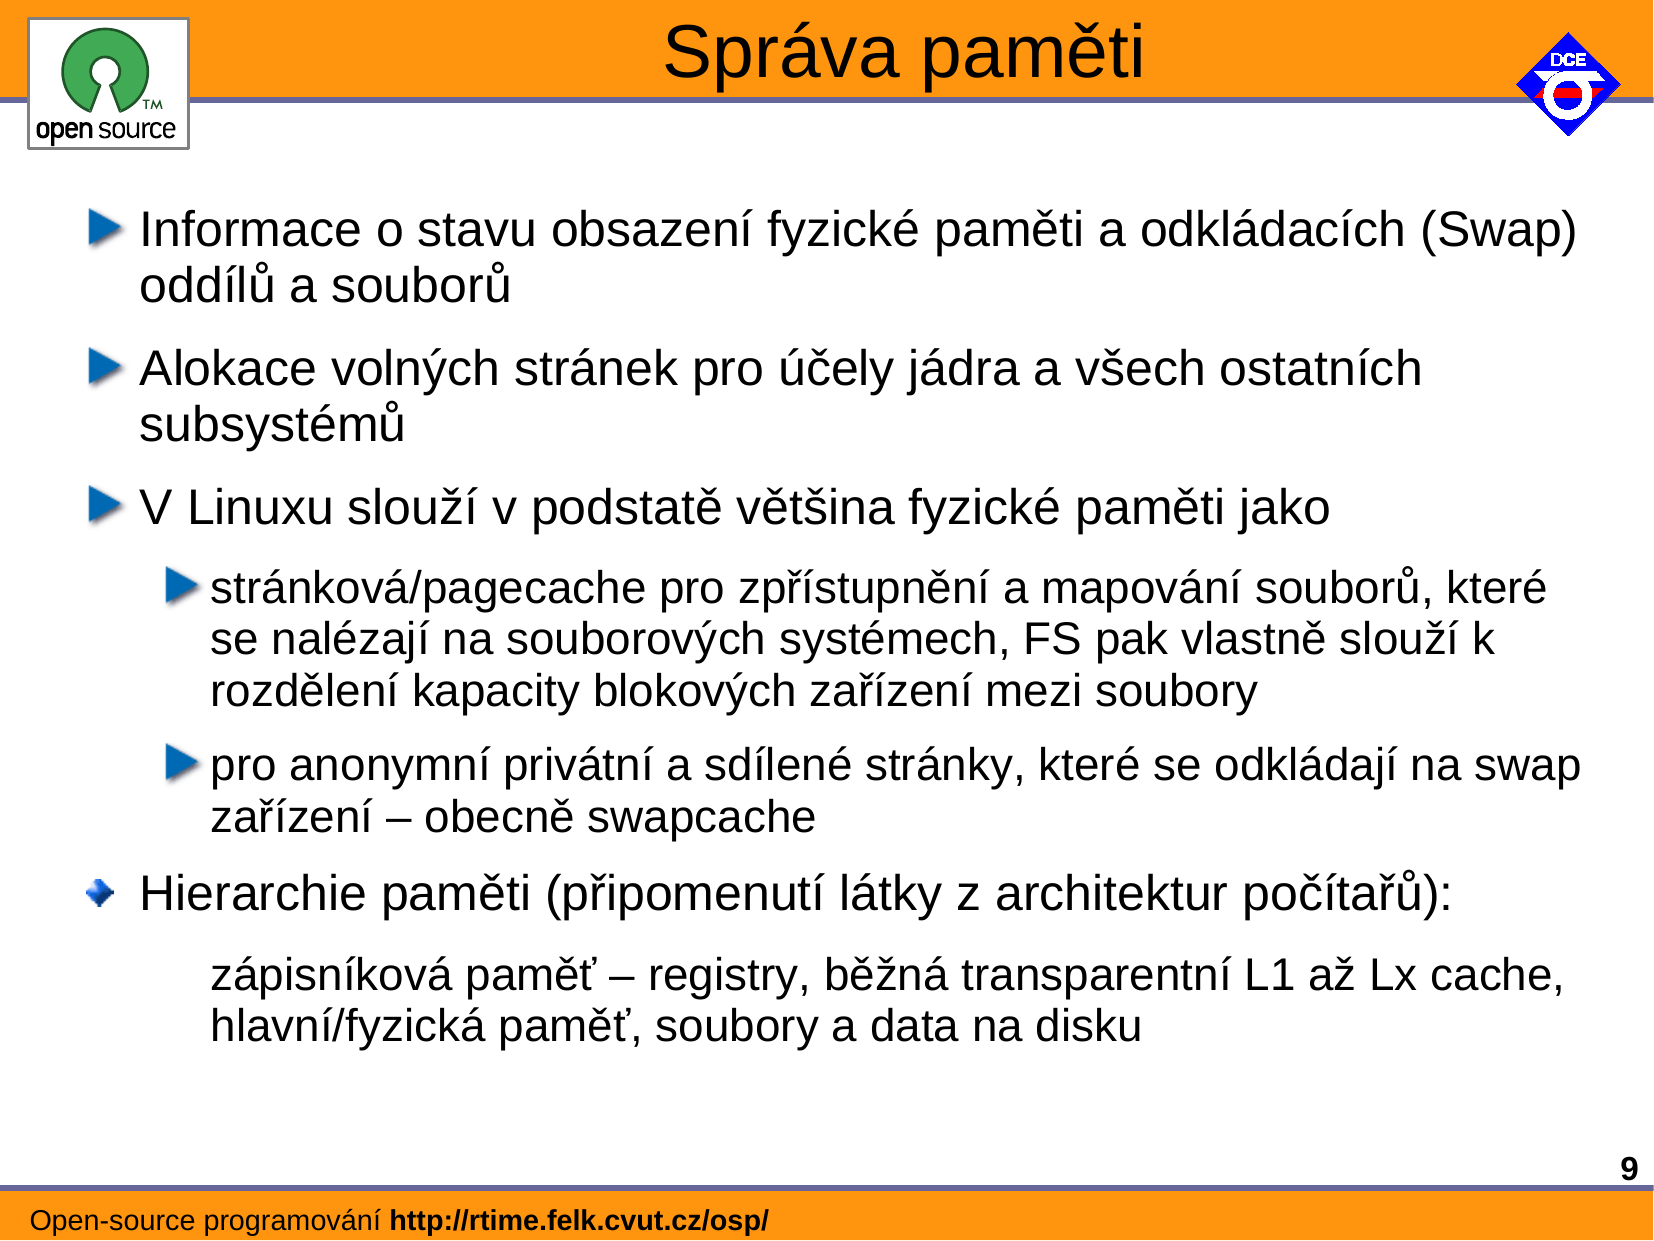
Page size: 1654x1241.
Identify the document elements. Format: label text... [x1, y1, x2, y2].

list Informace o stavu obsazení fyzické paměti a odkládacích (Swap) oddílů a souborů Alokace volných stránek pro účely jádra a všech ostatních subsystémů V Linuxu slouží v podstatě většina fyzické paměti jako stránková/pagecache pro zpřístupnění a mapování souborů, které se nalézají na souborových systémech, FS pak vlastně slouží k rozdělení kapacity blokových zařízení mezi soubory pro anonymní privátní a sdílené stránky, které se odkládají na swap zařízení – obecně swapcache Hierarchie paměti (připomenutí látky z architektur počítařů): zápisníková paměť – registry, běžná transparentní L1 až Lx cache, hlavní/fyzická paměť, soubory a data na disku [68, 201, 1592, 1129]
title Správa paměti [178, 4, 1631, 98]
